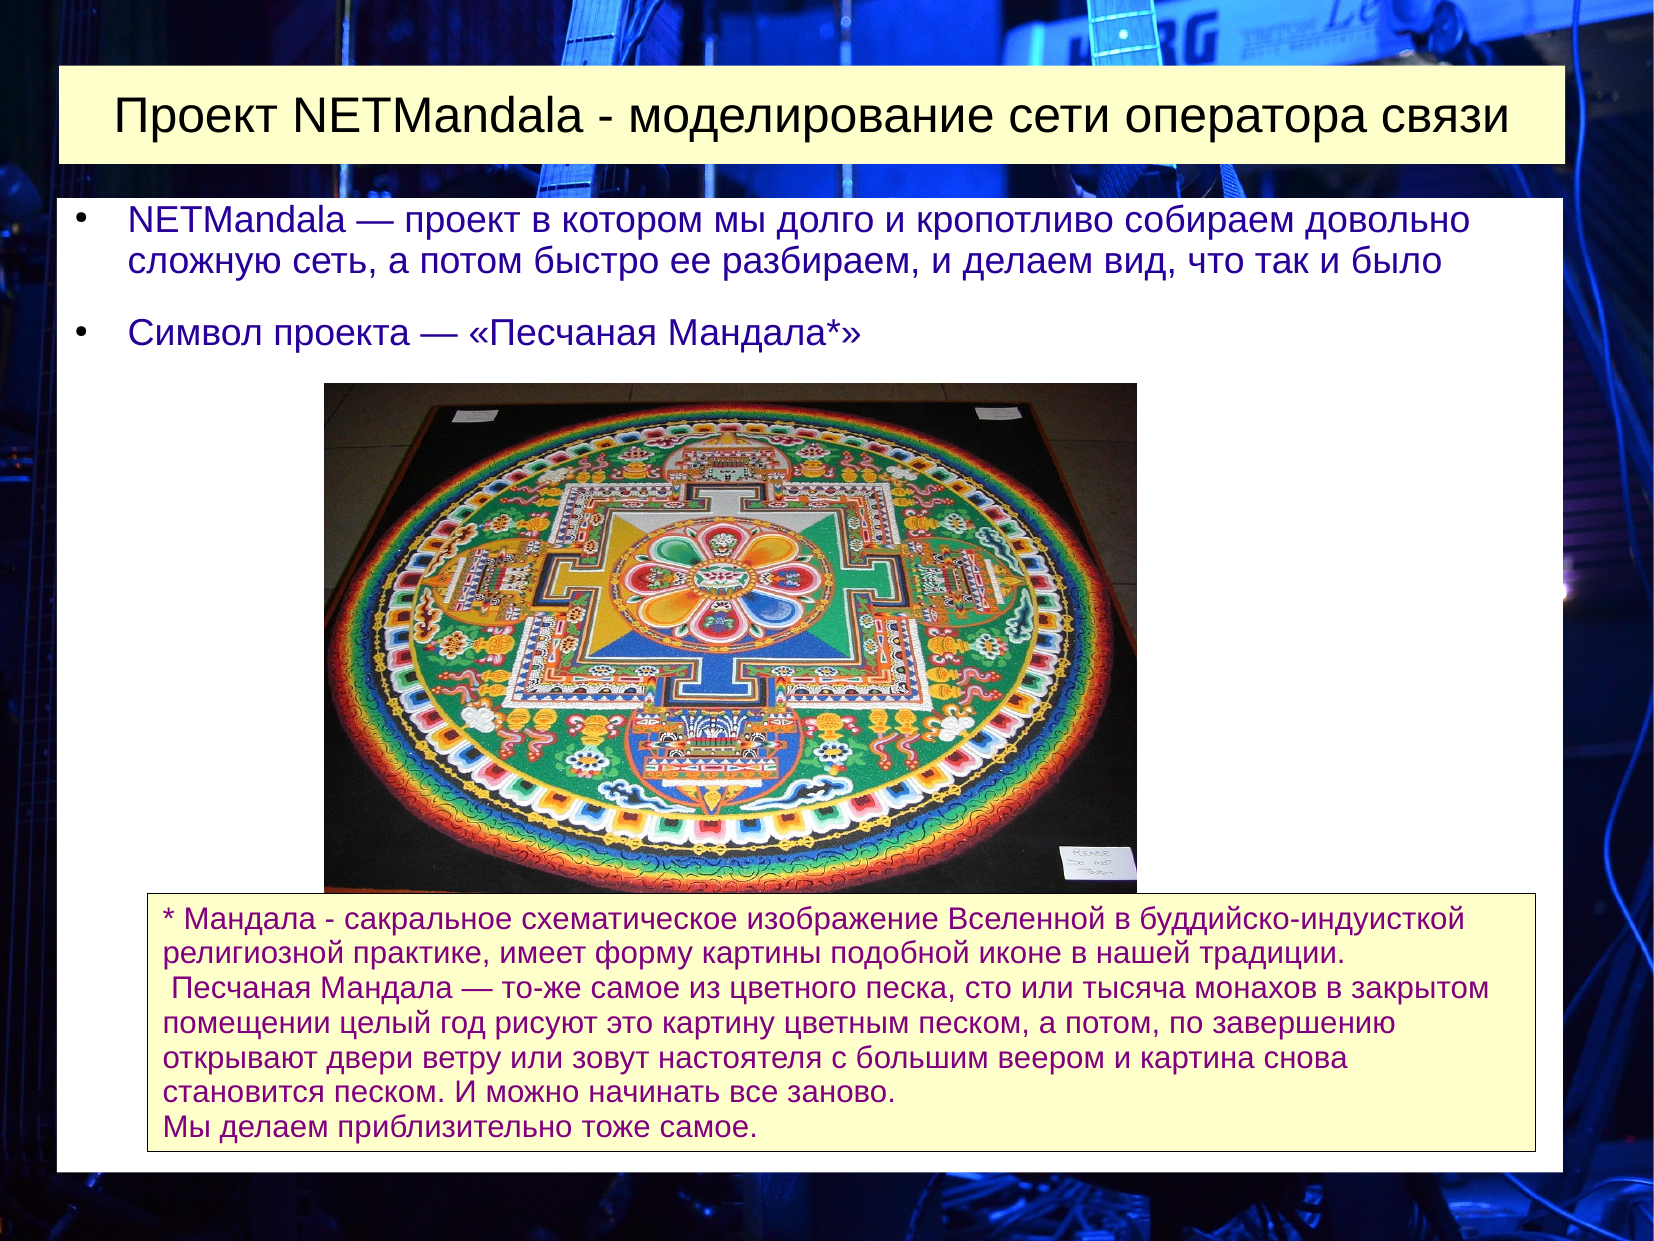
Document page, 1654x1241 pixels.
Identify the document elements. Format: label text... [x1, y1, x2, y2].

title Проект NETMandala - моделирование сети оператора связи [59, 65, 1566, 164]
list NETMandala — проект в котором мы долго и кропотливо собираем довольно сложную сеть, а потом быстро ее разбираем, и делаем вид, что так и было Символ проекта — «Песчаная Мандала*» [56, 198, 1563, 1173]
picture [0, 0, 1654, 1241]
text_box * Мандала - сакральное схематическое изображение Вселенной в буддийско-индуисткой религиозной практике, имеет форму картины подобной иконе в нашей традиции. Песчаная Мандала — то-же самое из цветного песка, сто или тысяча монахов в закрытом помещении целый год рисуют это картину цветным песком, а потом, по завершению открывают двери ветру или зовут настоятеля с большим веером и картина снова становится песком. И можно начинать все заново. Мы делаем приблизительно тоже самое. [147, 893, 1536, 1152]
